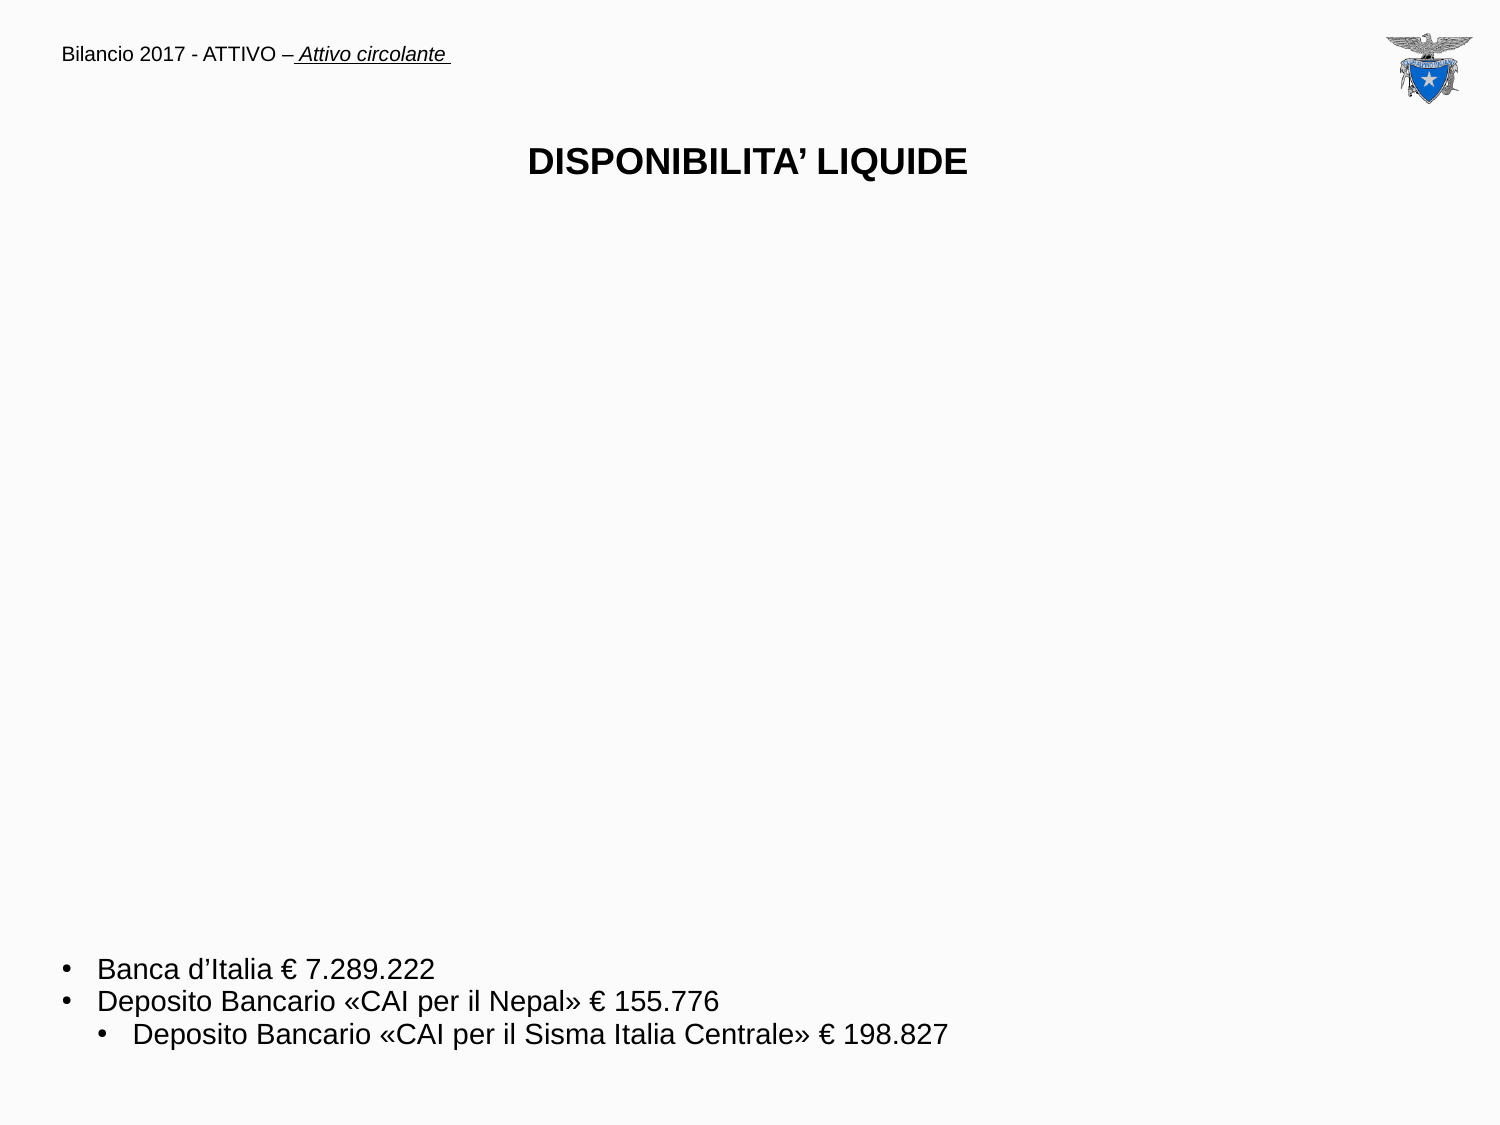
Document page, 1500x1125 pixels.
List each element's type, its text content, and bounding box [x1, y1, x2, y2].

text_box Bilancio 2017 - ATTIVO – Attivo circolante [46, 35, 516, 76]
text_box Banca d’Italia € 7.289.222 Deposito Bancario «CAI per il Nepal» € 155.776 Deposito Bancario «CAI per il Sisma Italia Centrale» € 198.827 [46, 945, 1218, 1105]
text_box DISPONIBILITA’ LIQUIDE [257, 140, 1239, 183]
picture [1382, 29, 1477, 112]
